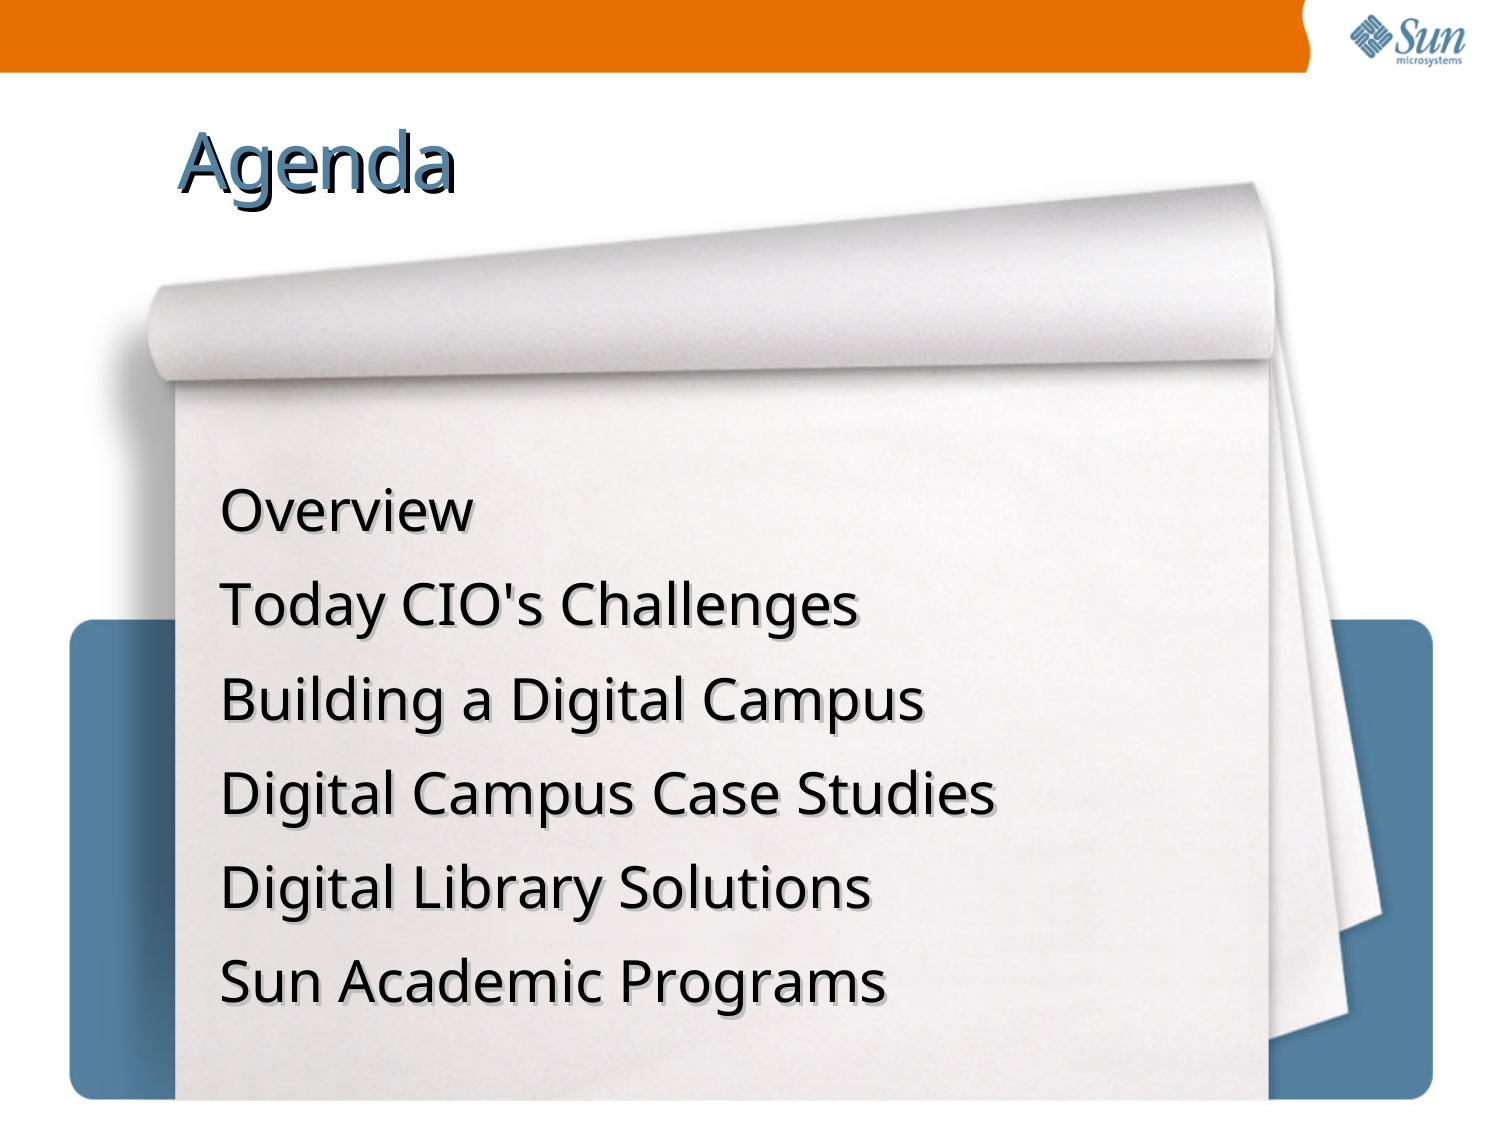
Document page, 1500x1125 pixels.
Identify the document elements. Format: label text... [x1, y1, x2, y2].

picture [0, 0, 1500, 75]
title Agenda [177, 111, 886, 483]
picture [65, 177, 1440, 1106]
text_box Overview Today CIO's Challenges Building a Digital Campus Digital Campus Case Studies Digital Library Solutions Sun Academic Programs [204, 420, 1170, 1069]
